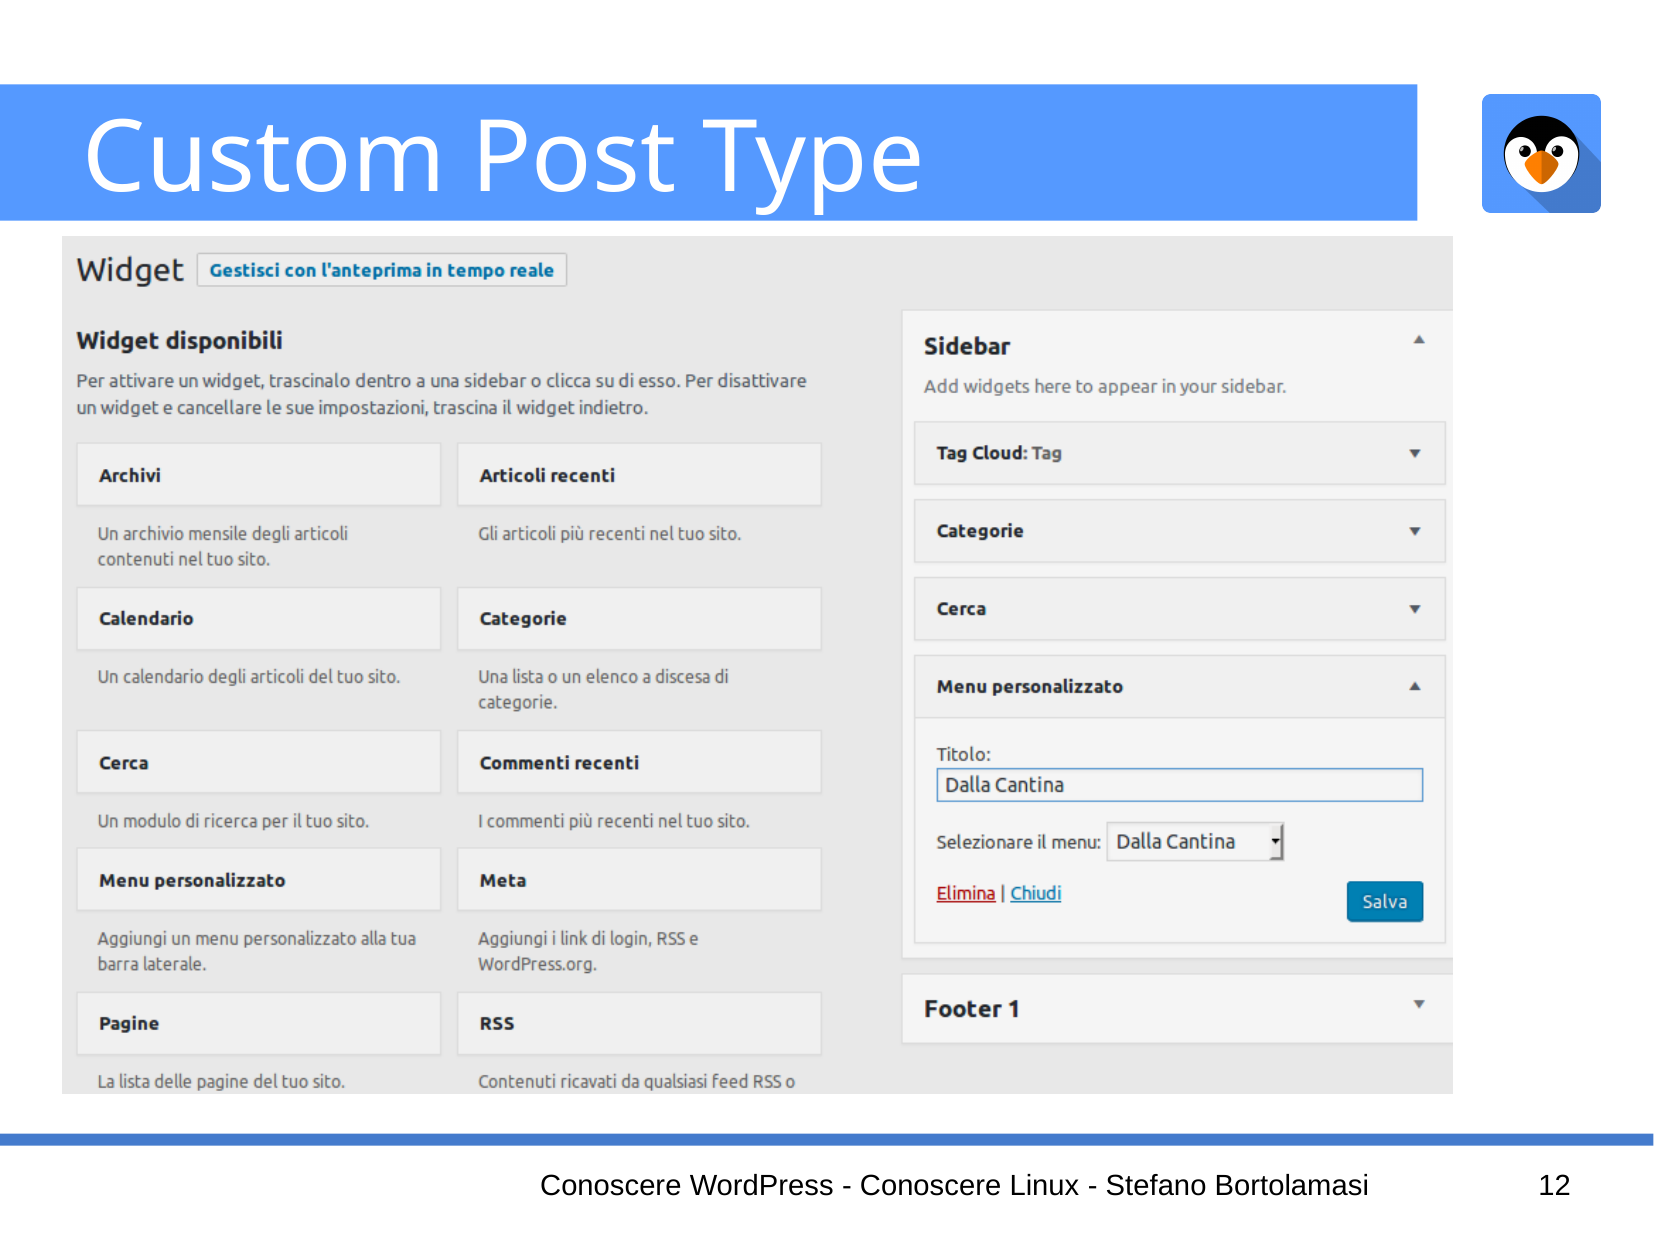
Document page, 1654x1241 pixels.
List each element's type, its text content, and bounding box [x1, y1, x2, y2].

picture [62, 236, 1453, 1094]
title Custom Post Type [0, 91, 1418, 214]
picture [1482, 94, 1601, 213]
